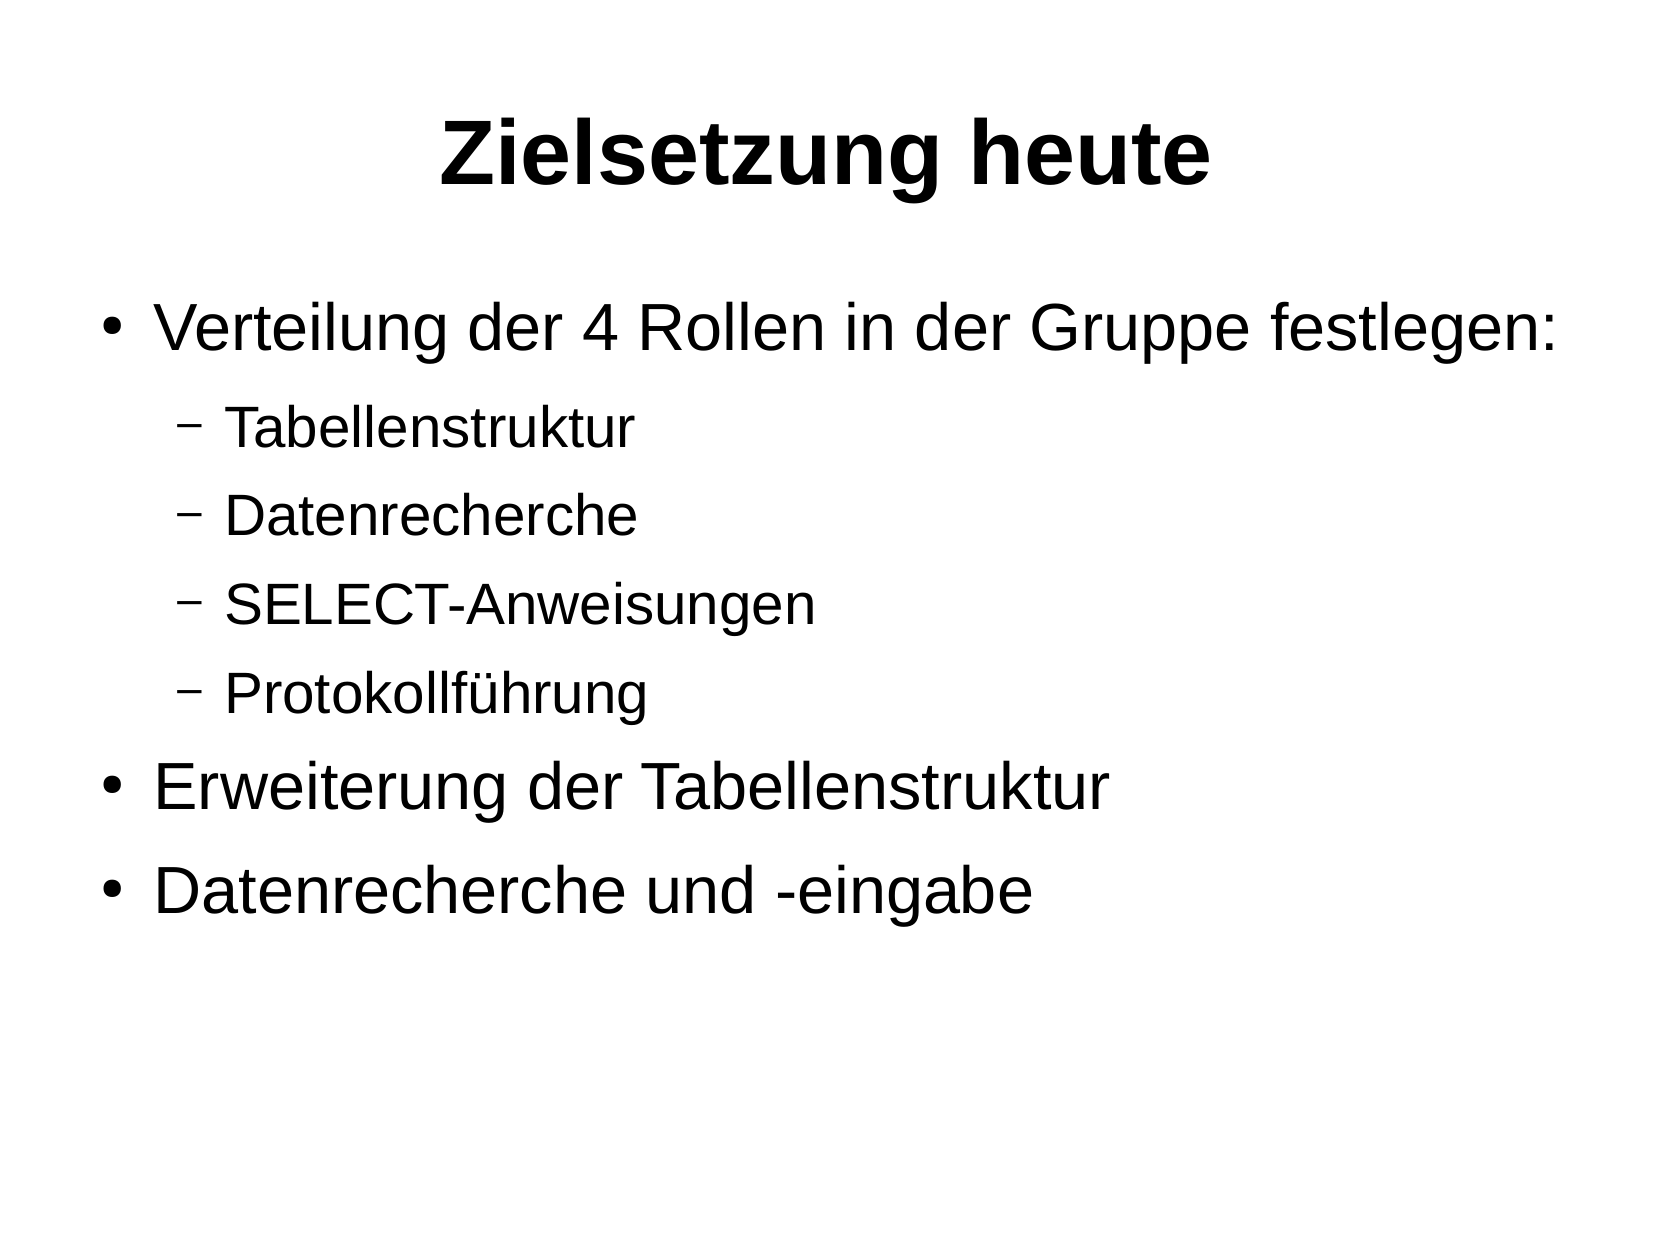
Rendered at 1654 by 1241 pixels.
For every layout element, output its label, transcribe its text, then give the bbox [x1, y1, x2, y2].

title Zielsetzung heute [82, 49, 1571, 257]
list Verteilung der 4 Rollen in der Gruppe festlegen: Tabellenstruktur Datenrecherche SELECT-Anweisungen Protokollführung Erweiterung der Tabellenstruktur Datenrecherche und -eingabe [82, 290, 1571, 1109]
